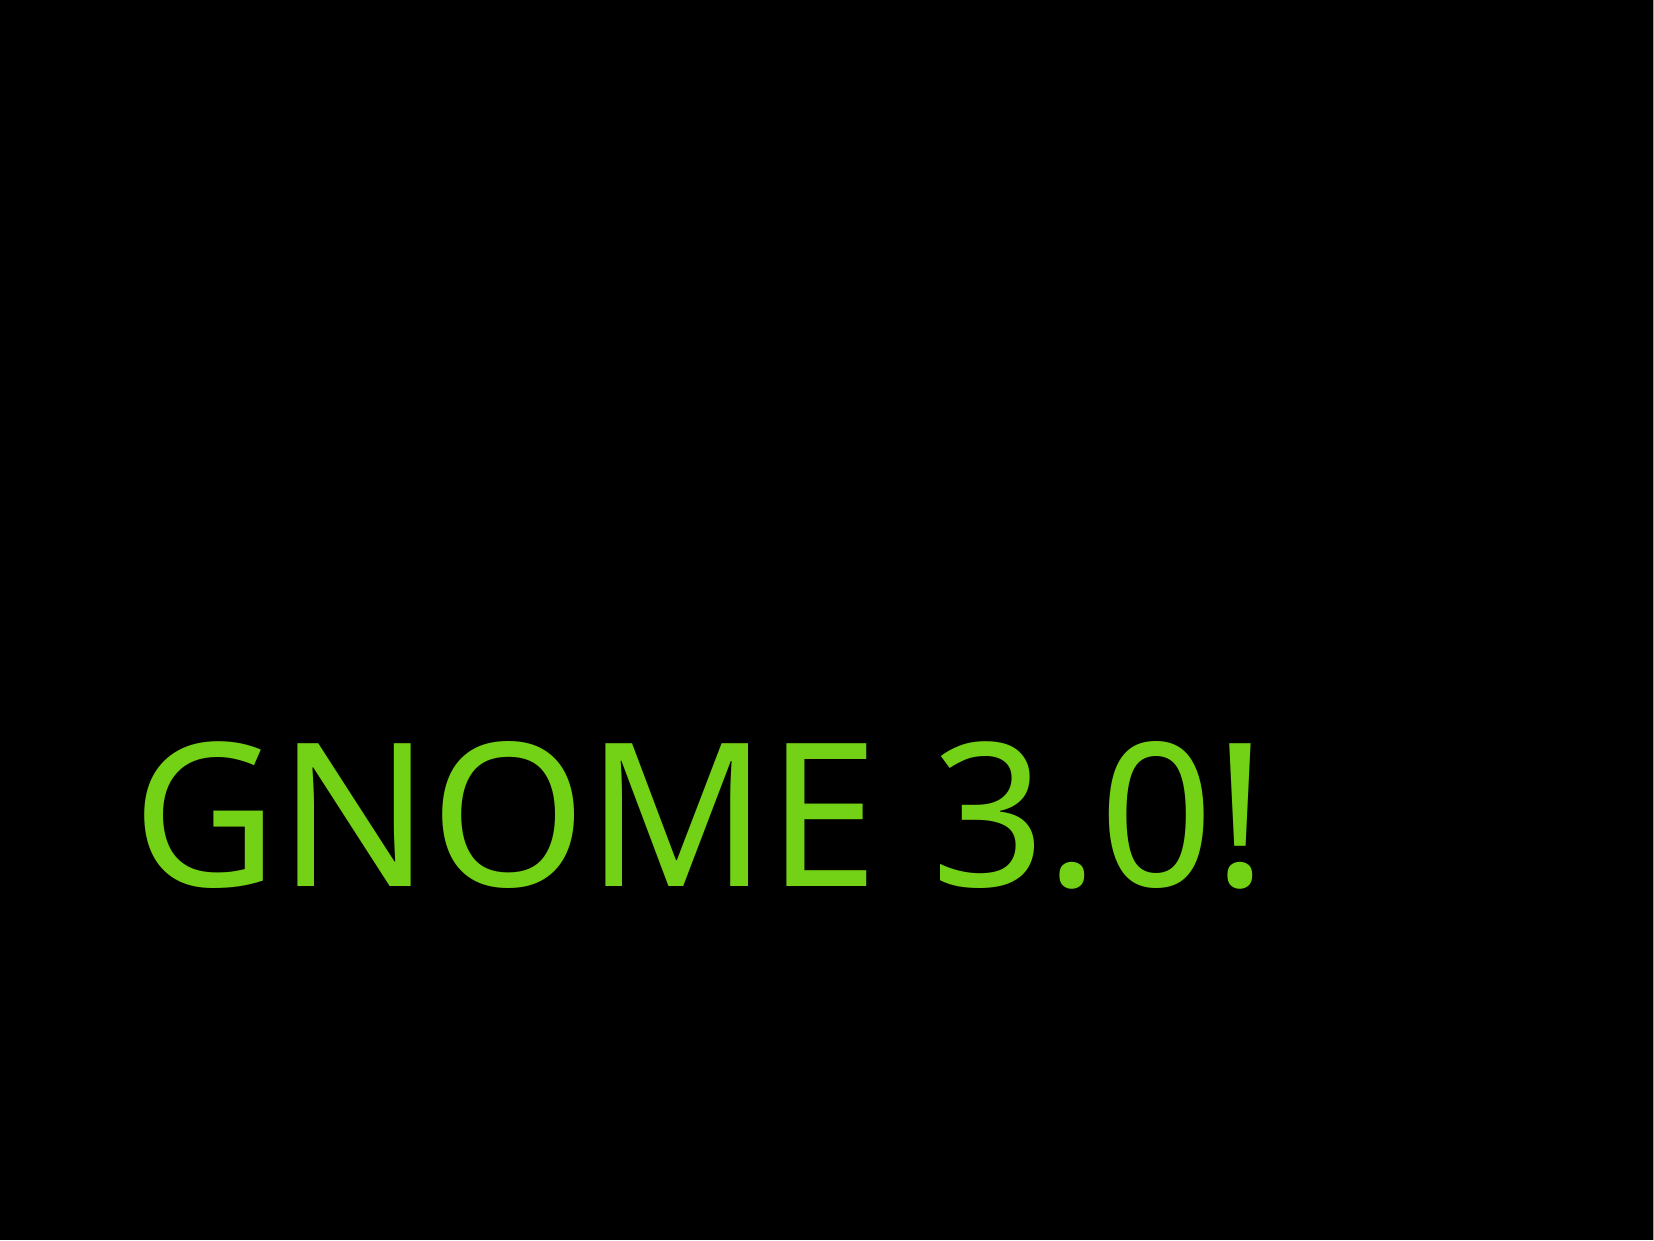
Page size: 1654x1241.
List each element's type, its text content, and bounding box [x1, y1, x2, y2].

text_box GNOME 3.0! [118, 100, 1536, 940]
